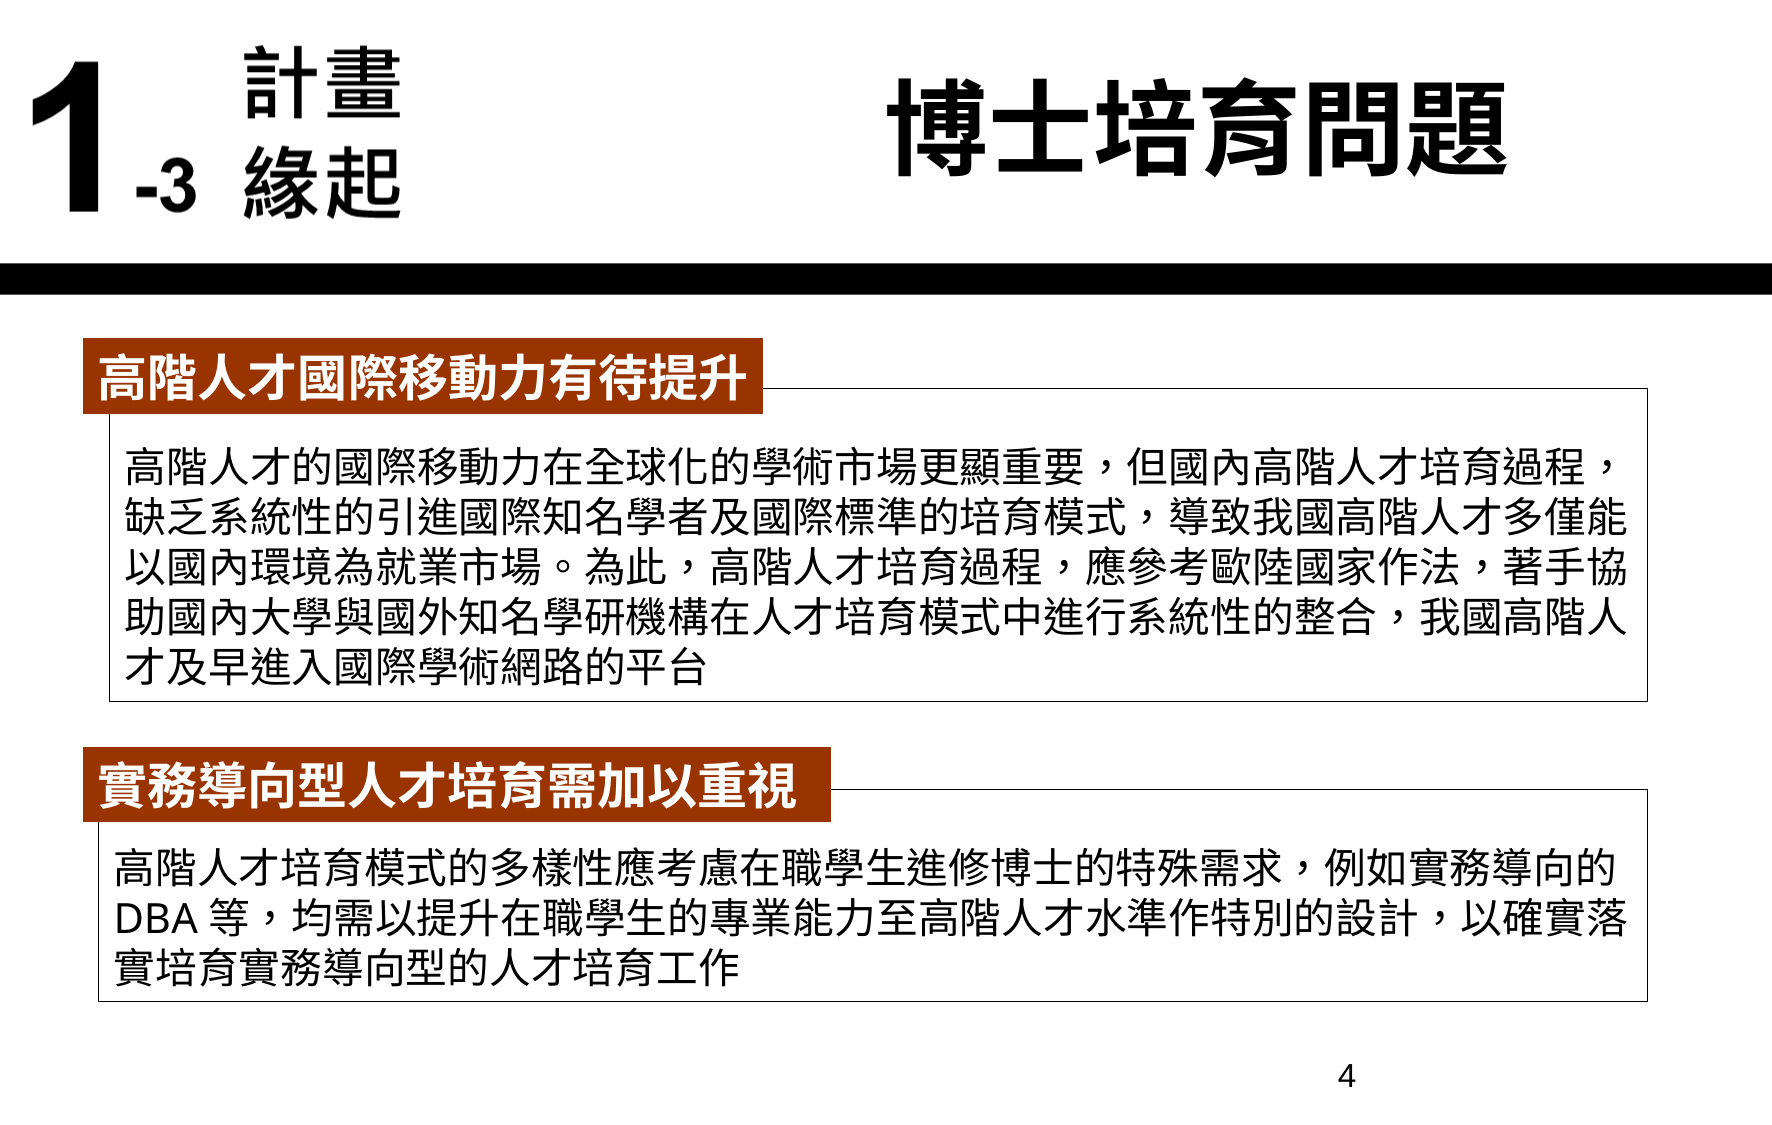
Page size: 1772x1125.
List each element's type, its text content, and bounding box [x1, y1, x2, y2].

text_box 實務導向型人才培育需加以重視 [83, 747, 831, 822]
text_box 高階人才的國際移動力在全球化的學術市場更顯重要，但國內高階人才培育過程，缺乏系統性的引進國際知名學者及國際標準的培育模式，導致我國高階人才多僅能以國內環境為就業市場。為此，高階人才培育過程，應參考歐陸國家作法，著手協助國內大學與國外知名學研機構在人才培育模式中進行系統性的整合，我國高階人才及早進入國際學術網路的平台 [109, 388, 1648, 702]
text_box 高階人才培育模式的多樣性應考慮在職學生進修博士的特殊需求，例如實務導向的DBA等，均需以提升在職學生的專業能力至高階人才水準作特別的設計，以確實落實培育實務導向型的人才培育工作 [98, 789, 1648, 1002]
text_box 高階人才國際移動力有待提升 [83, 338, 763, 414]
text_box 博士培育問題 [869, 56, 1709, 198]
picture [1, 0, 447, 385]
text_box 4 [1322, 1046, 1737, 1125]
